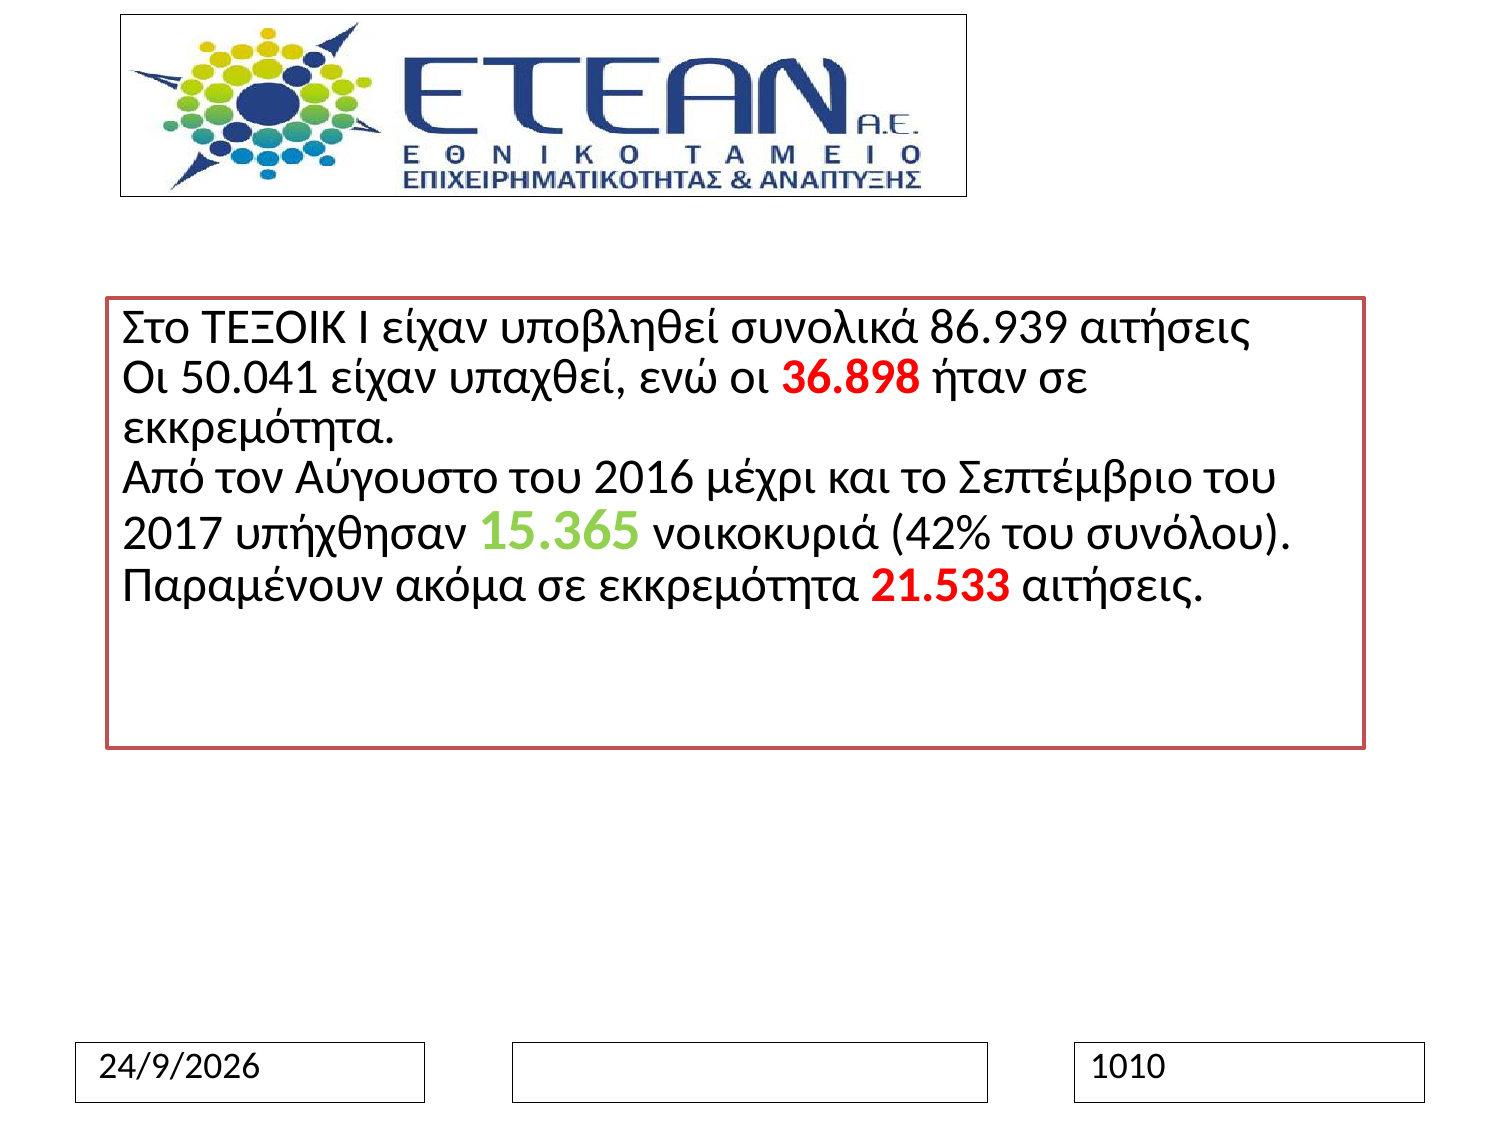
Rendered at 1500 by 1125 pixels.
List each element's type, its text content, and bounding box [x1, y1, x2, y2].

slide_number 11 [1074, 1042, 1425, 1103]
text_box Στο ΤΕΞΟΙΚ Ι είχαν υποβληθεί συνολικά 86.939 αιτήσεις Οι 50.041 είχαν υπαχθεί, ενώ οι 36.898 ήταν σε εκκρεμότητα. Από τον Αύγουστο του 2016 μέχρι και το Σεπτέμβριο του 2017 υπήχθησαν 15.365 νοικοκυριά (42% του συνόλου). Παραμένουν ακόμα σε εκκρεμότητα 21.533 αιτήσεις. [107, 298, 1365, 748]
picture [121, 15, 966, 196]
